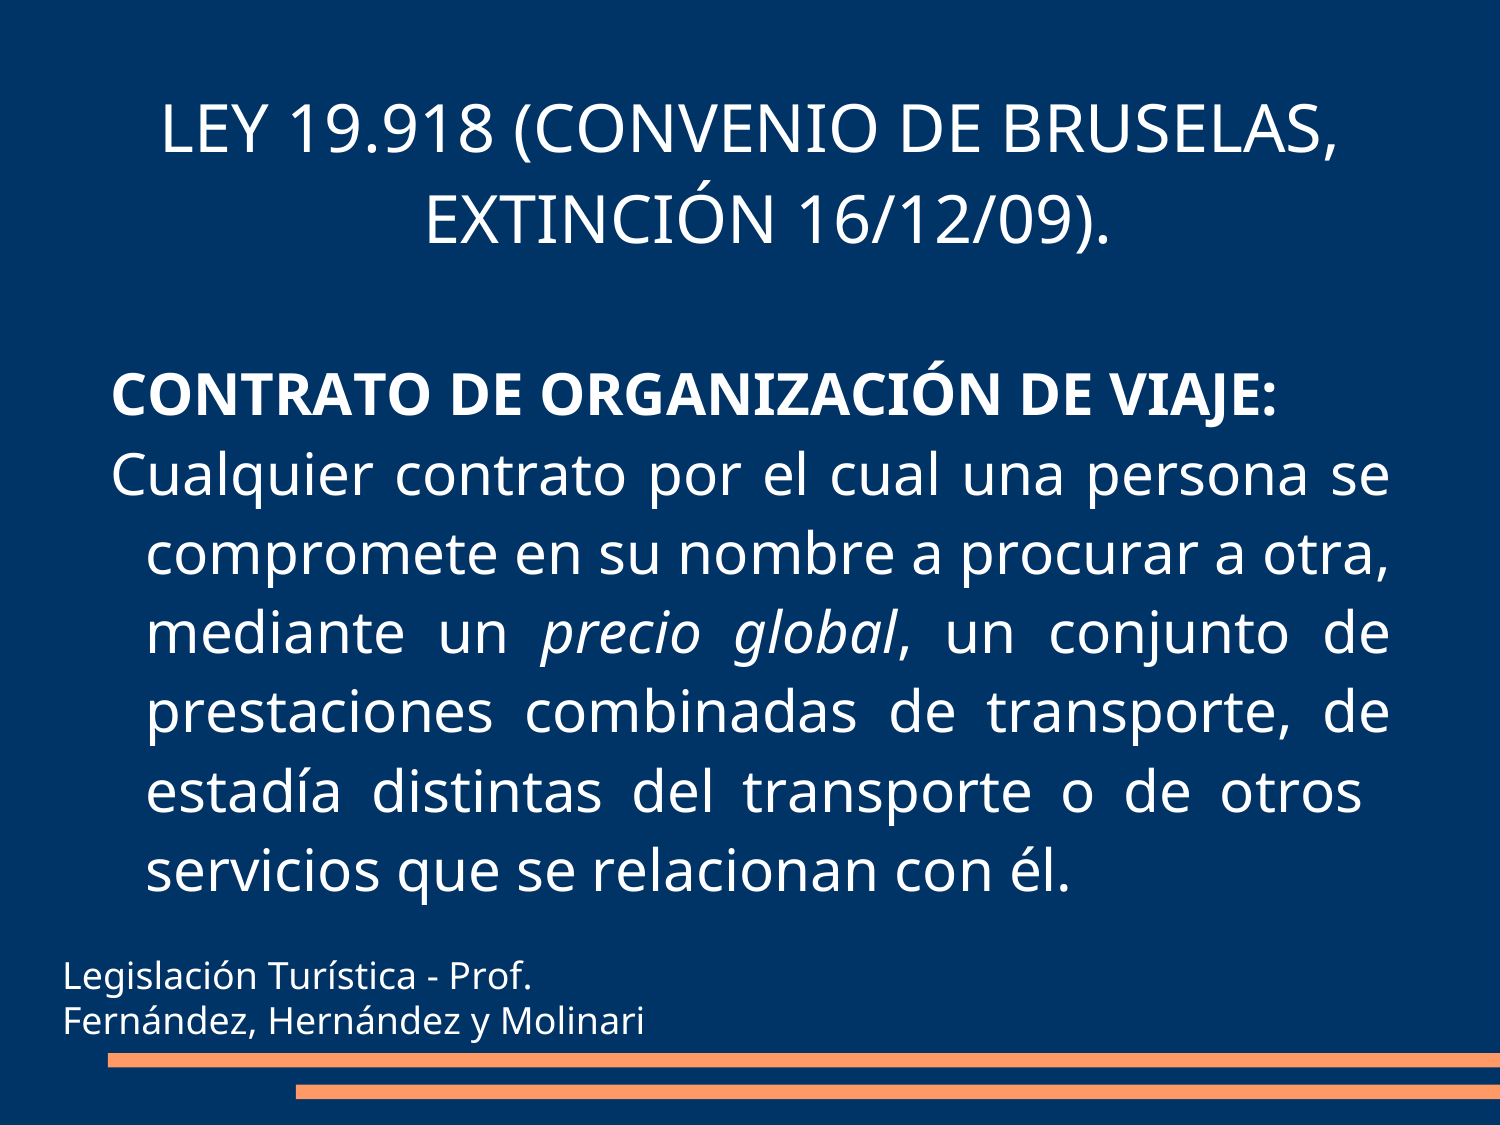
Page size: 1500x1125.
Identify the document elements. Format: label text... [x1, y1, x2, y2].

footer Legislación Turística - Prof. Fernández, Hernández y Molinari [47, 944, 110, 995]
subtitle LEY 19.918 (CONVENIO DE BRUSELAS, EXTINCIÓN 16/12/09). CONTRATO DE ORGANIZACIÓN DE VIAJE: Cualquier contrato por el cual una persona se compromete en su nombre a procurar a otra, mediante un precio global, un conjunto de prestaciones combinadas de transporte, de estadía distintas del transporte o de otros servicios que se relacionan con él. [110, 41, 1392, 1027]
